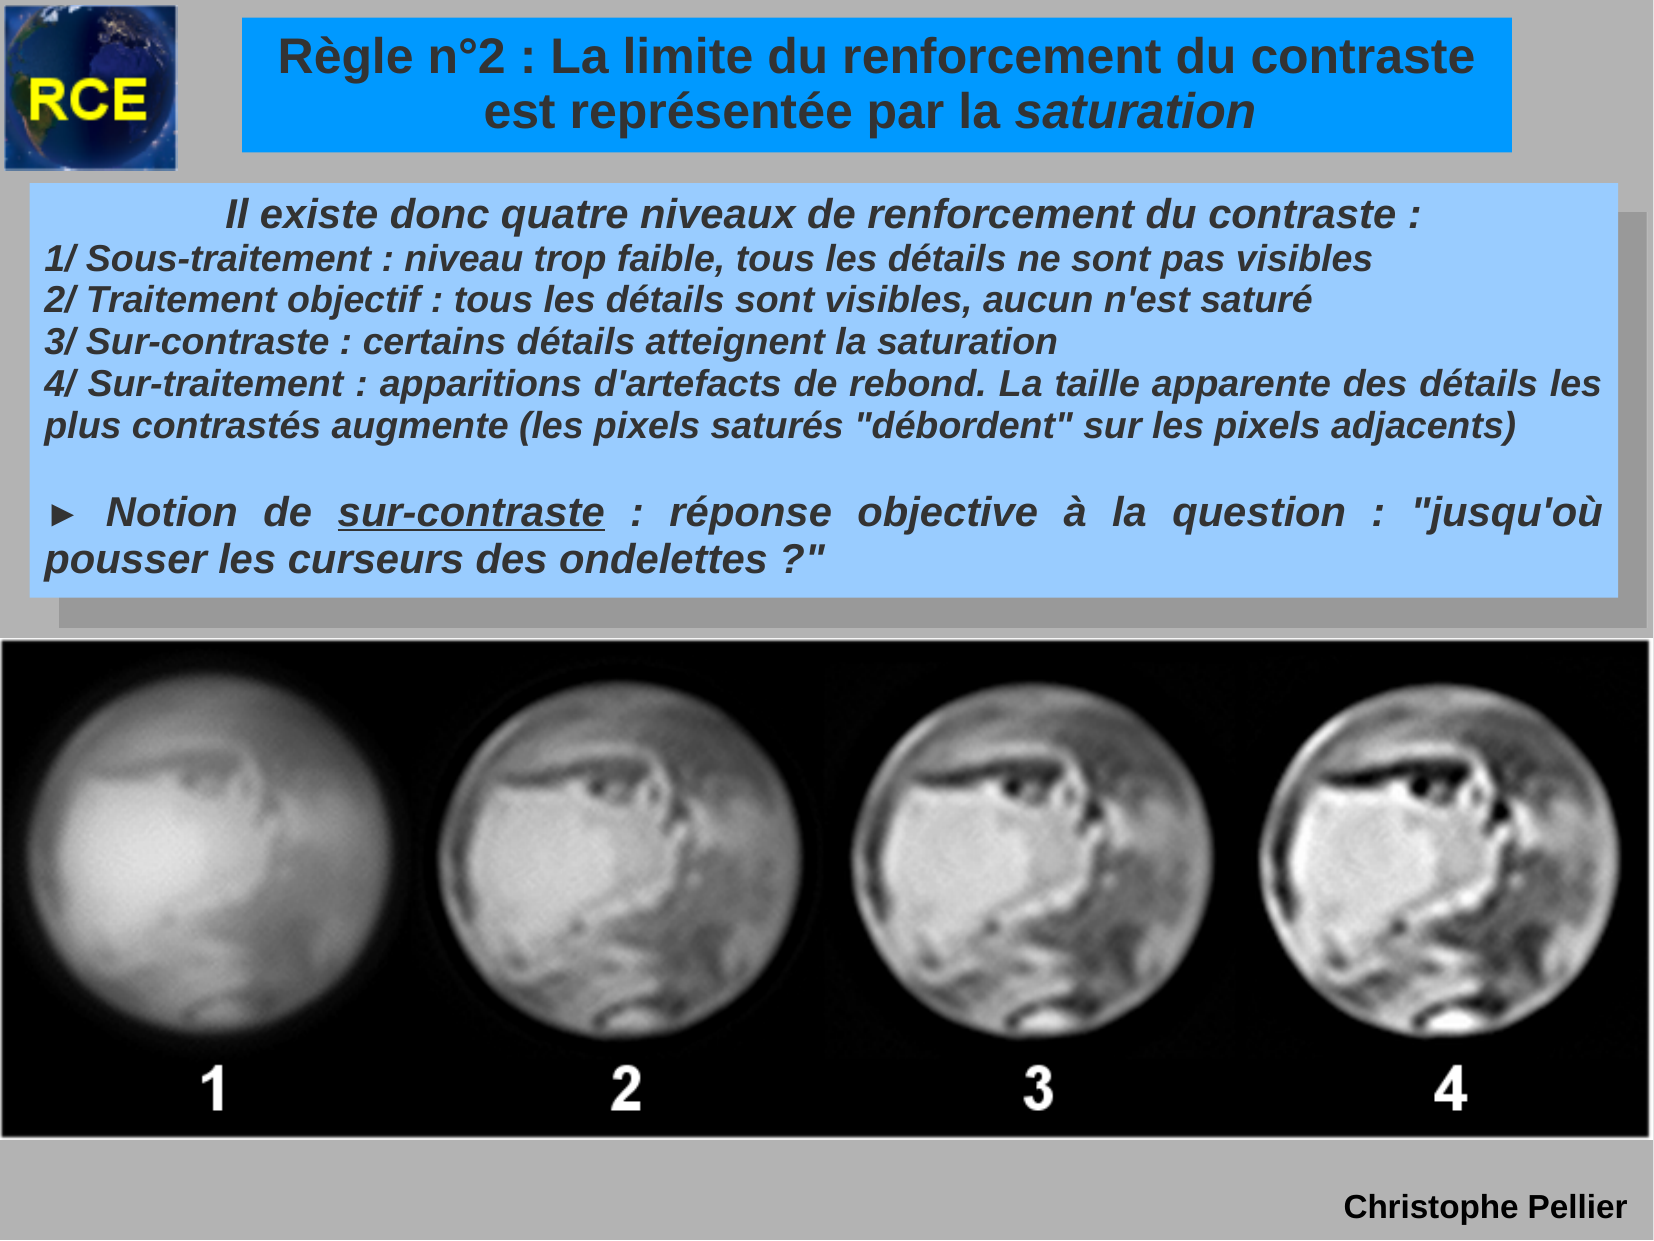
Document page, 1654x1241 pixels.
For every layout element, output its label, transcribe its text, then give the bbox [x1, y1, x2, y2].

text_box Christophe Pellier [1328, 1181, 1654, 1241]
text_box Il existe donc quatre niveaux de renforcement du contraste : 1/ Sous-traitement : niveau trop faible, tous les détails ne sont pas visibles 2/ Traitement objectif : tous les détails sont visibles, aucun n'est saturé 3/ Sur-contraste : certains détails atteignent la saturation 4/ Sur-traitement : apparitions d'artefacts de rebond. La taille apparente des détails les plus contrastés augmente (les pixels saturés "débordent" sur les pixels adjacents) ► Notion de sur-contraste : réponse objective à la question : "jusqu'où pousser les curseurs des ondelettes ?" [29, 183, 1619, 598]
text_box Règle n°2 : La limite du renforcement du contraste est représentée par la saturation [242, 17, 1512, 153]
picture [0, 638, 1653, 1140]
picture [4, 5, 178, 171]
